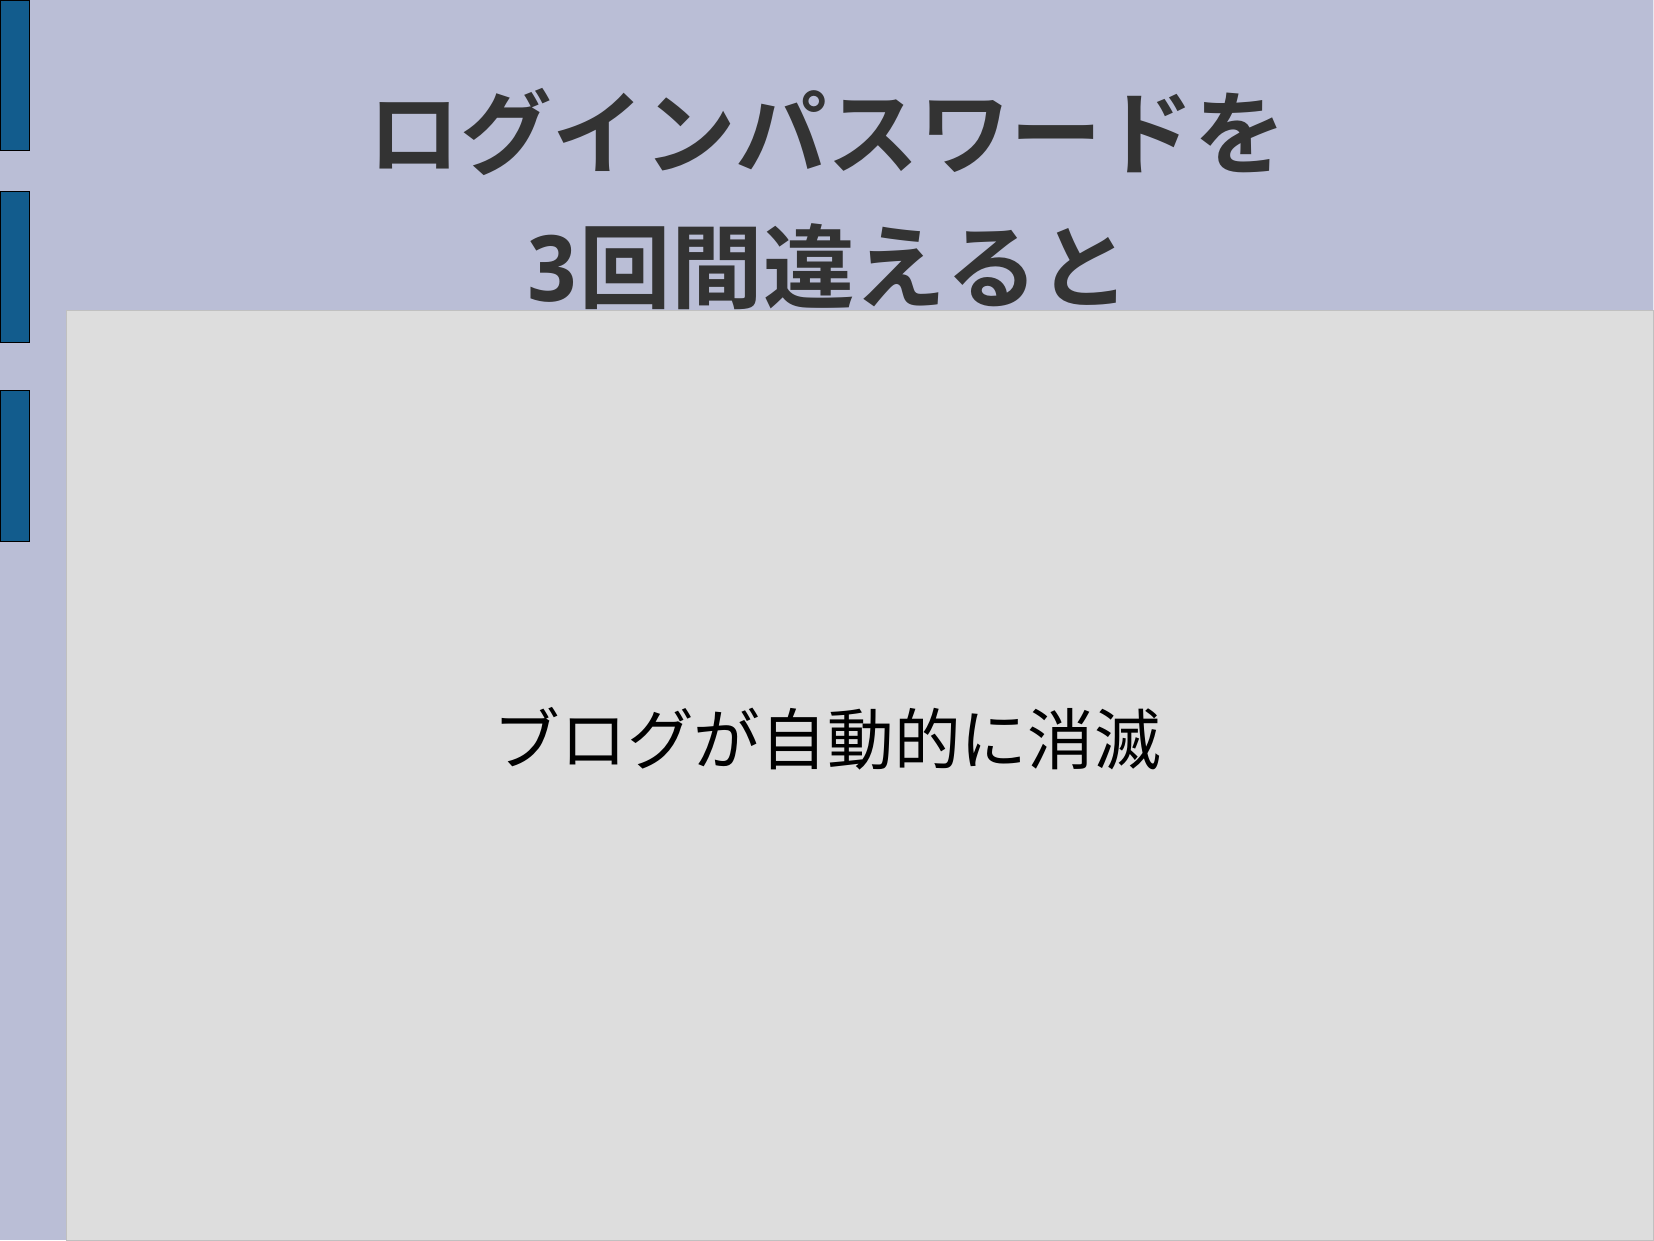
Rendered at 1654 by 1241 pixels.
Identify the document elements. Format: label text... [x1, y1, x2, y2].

title ログインパスワードを 3回間違えると [121, 94, 1534, 295]
subtitle ブログが自動的に消滅 [121, 352, 1534, 1119]
